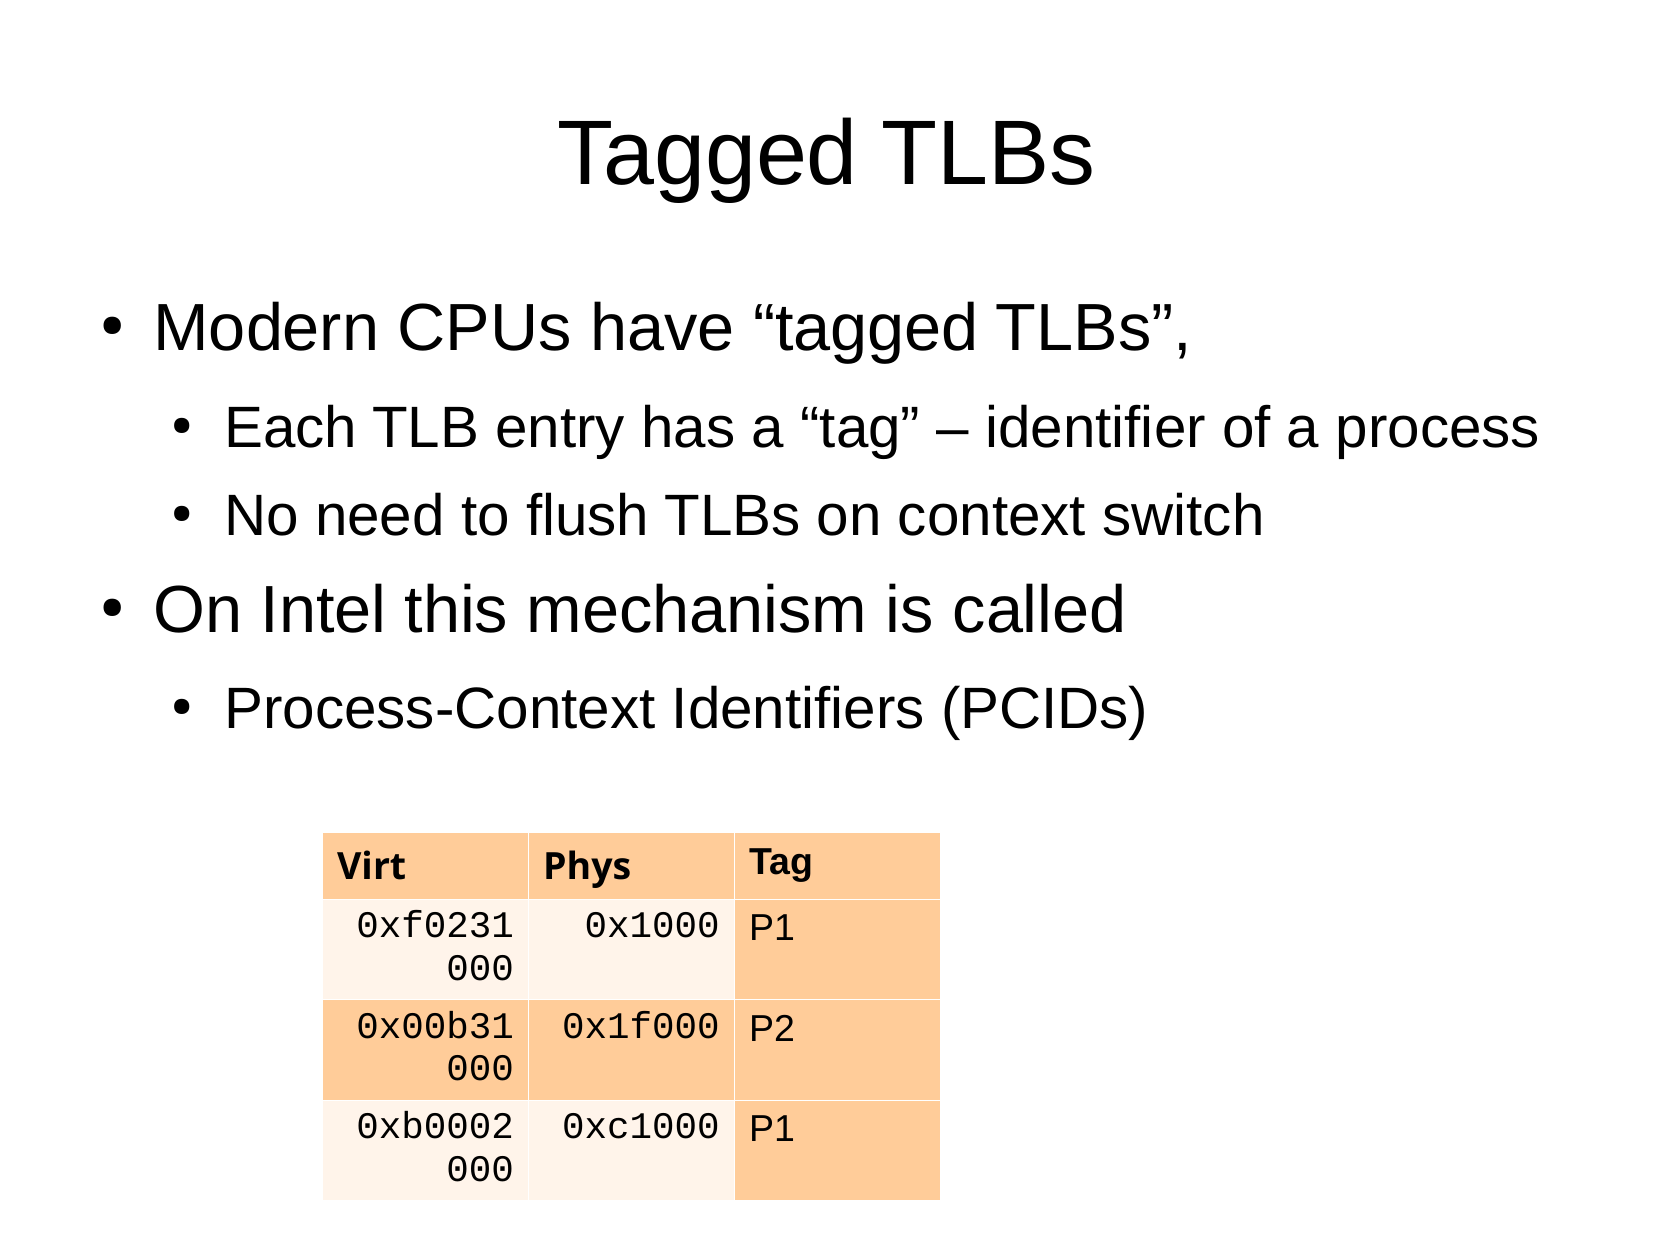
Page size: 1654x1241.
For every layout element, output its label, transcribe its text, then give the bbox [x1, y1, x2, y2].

table_cell 0xc1000 [529, 1101, 734, 1200]
table_cell 0x1000 [529, 900, 734, 999]
table_cell 0x1f000 [529, 1000, 734, 1100]
table_cell P2 [735, 1000, 940, 1100]
table_header Virt [323, 833, 528, 899]
table_cell P1 [735, 1101, 940, 1200]
table_cell 0xb0002000 [323, 1101, 528, 1200]
table_header Tag [735, 833, 940, 899]
table_header Phys [529, 833, 734, 899]
list Modern CPUs have “tagged TLBs”, Each TLB entry has a “tag” – identifier of a process No need to flush TLBs on context switch On Intel this mechanism is called Process-Context Identifiers (PCIDs) [82, 290, 1571, 1010]
table_cell P1 [735, 900, 940, 999]
table_cell 0xf0231000 [323, 900, 528, 999]
table_cell 0x00b31000 [323, 1000, 528, 1100]
title Tagged TLBs [82, 49, 1571, 257]
